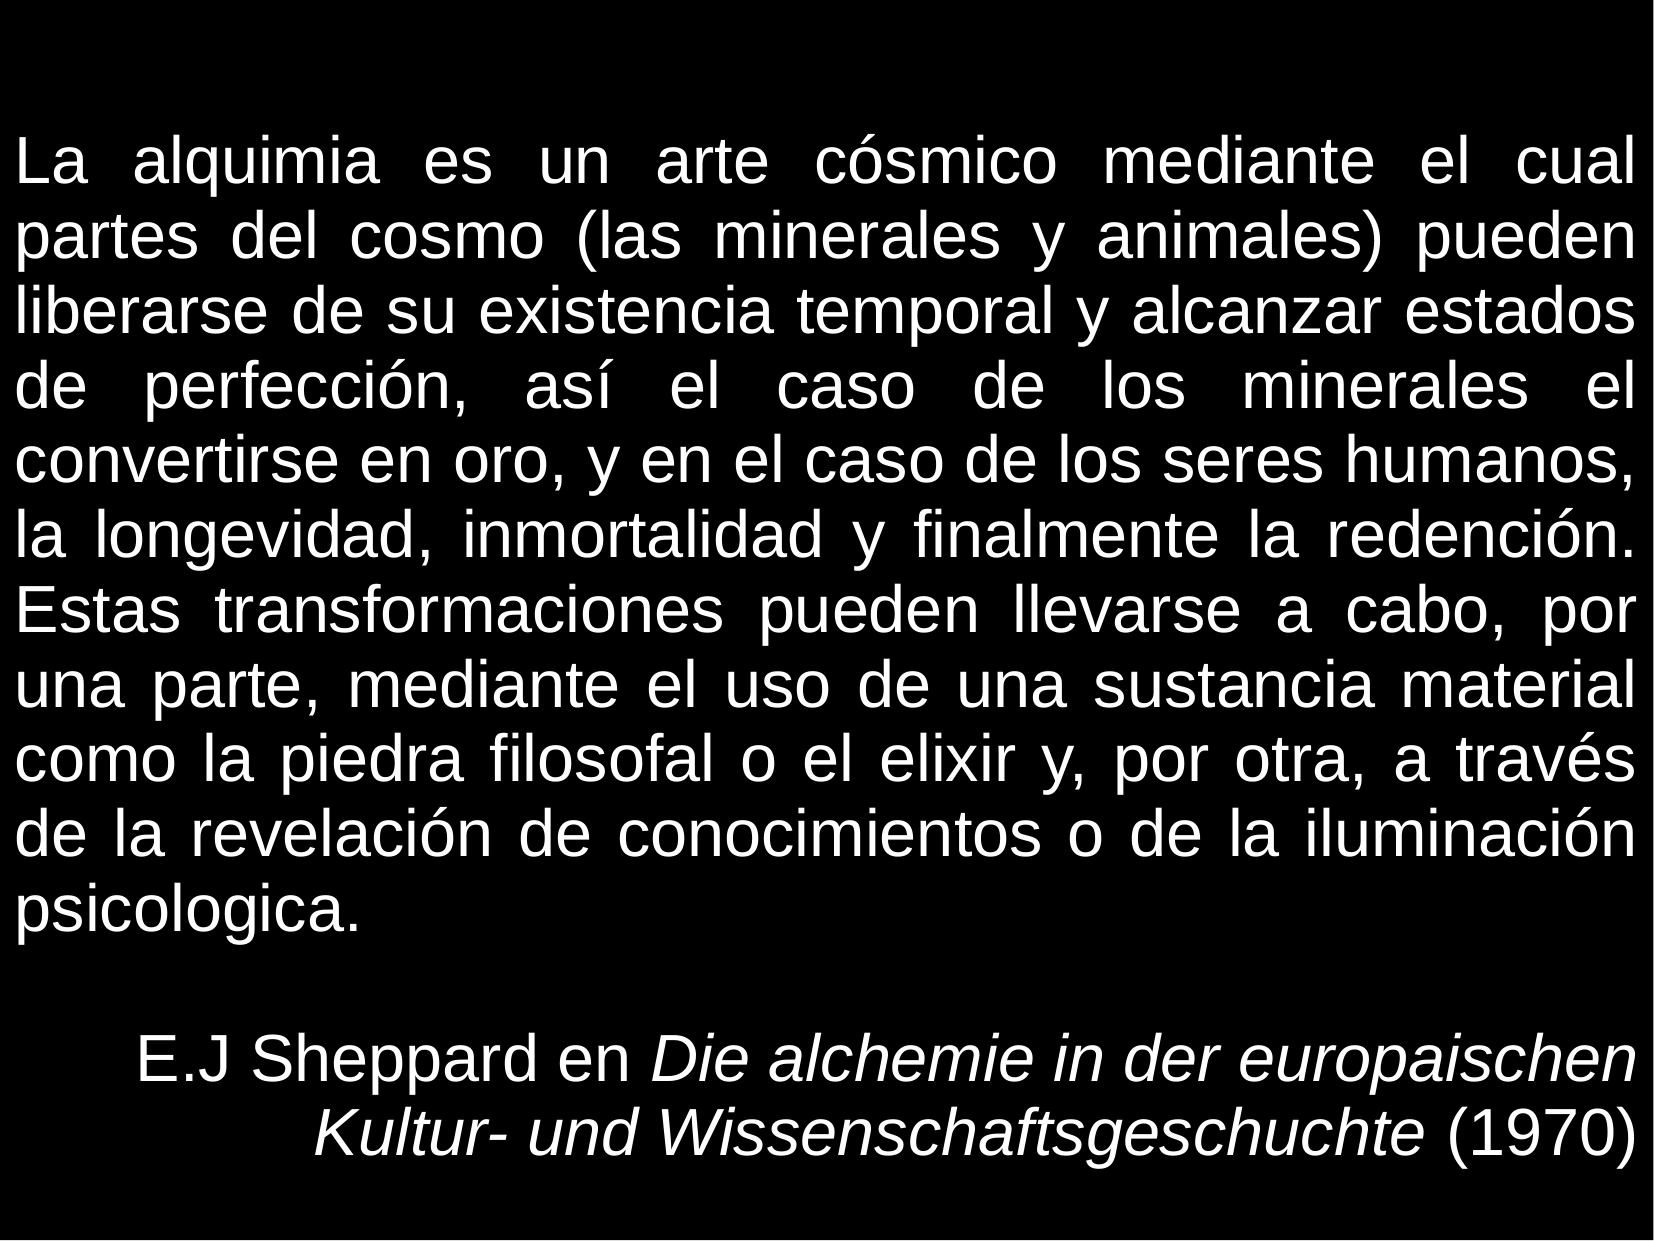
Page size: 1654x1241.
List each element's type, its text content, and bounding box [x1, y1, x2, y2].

text_box La alquimia es un arte cósmico mediante el cual partes del cosmo (las minerales y animales) pueden liberarse de su existencia temporal y alcanzar estados de perfección, así el caso de los minerales el convertirse en oro, y en el caso de los seres humanos, la longevidad, inmortalidad y finalmente la redención. Estas transformaciones pueden llevarse a cabo, por una parte, mediante el uso de una sustancia material como la piedra filosofal o el elixir y, por otra, a través de la revelación de conocimientos o de la iluminación psicologica. E.J Sheppard en Die alchemie in der europaischen Kultur- und Wissenschaftsgeschuchte (1970) [0, 0, 1654, 1241]
